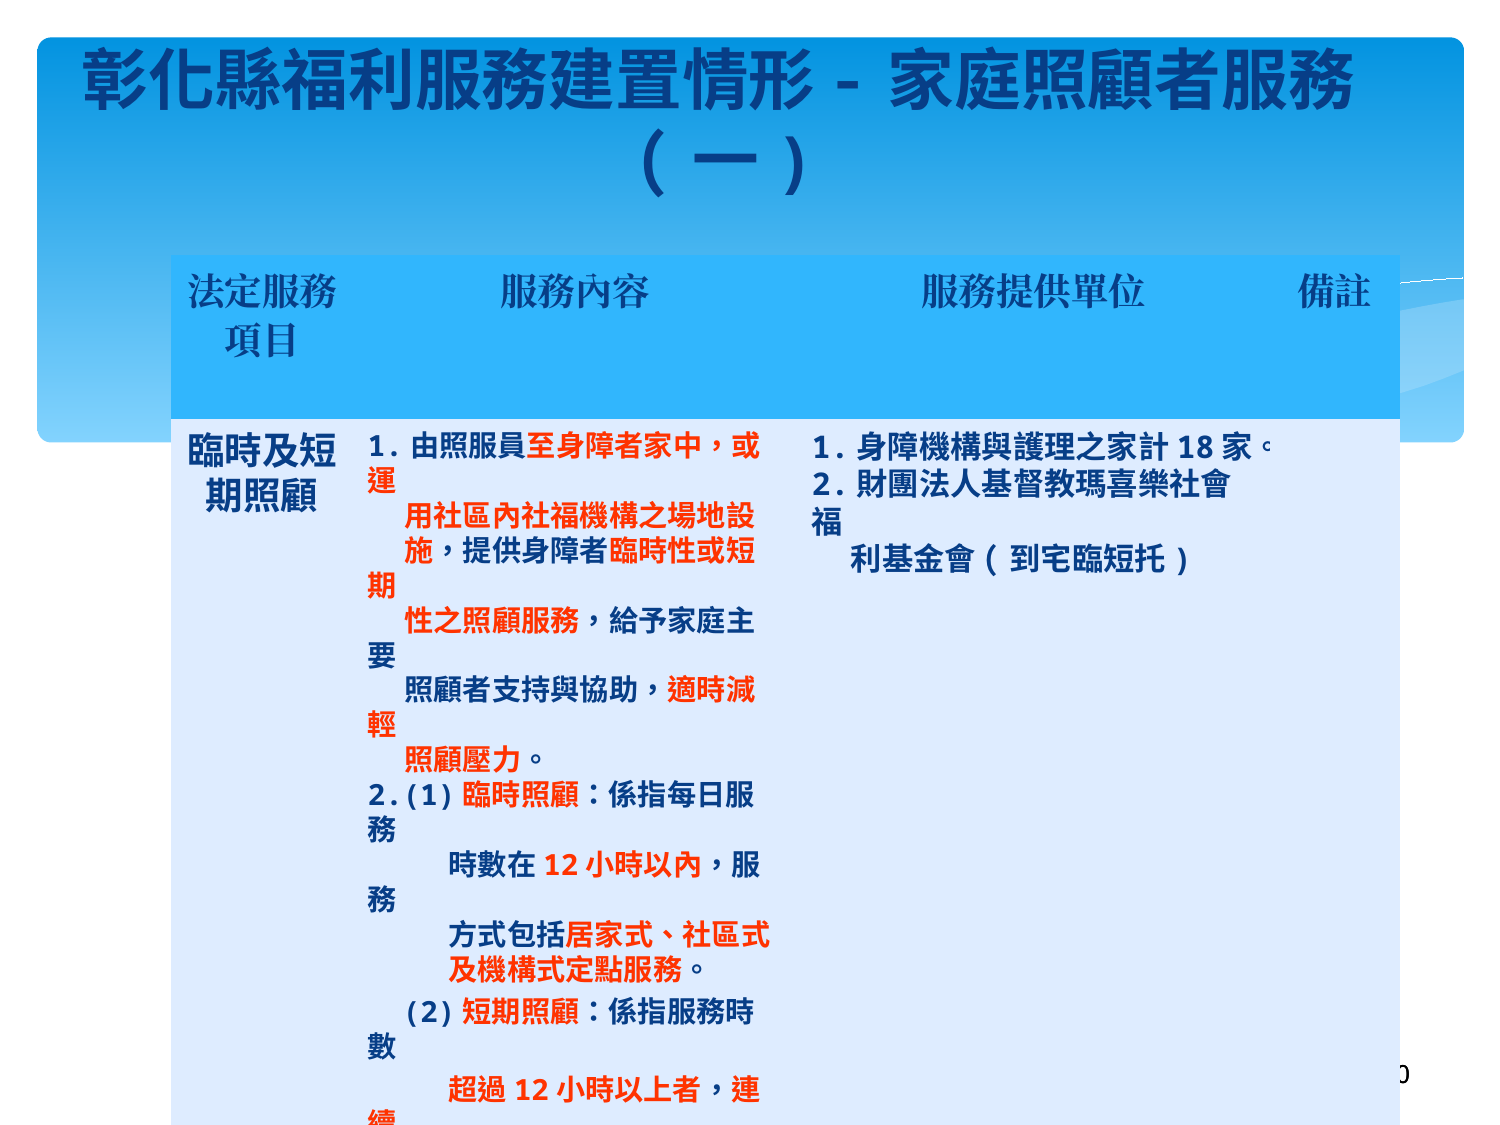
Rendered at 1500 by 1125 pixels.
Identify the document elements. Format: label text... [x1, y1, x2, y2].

table_header 法定服務項目 [171, 255, 353, 419]
title 彰化縣福利服務建置情形-家庭照顧者服務(一) [29, 42, 1424, 193]
table_cell 臨時及短期照顧 [171, 419, 353, 1125]
text_box <編號> [1400, 1067, 1406, 1081]
table_header 服務內容 [353, 255, 797, 419]
table_cell 1.身障機構與護理之家計18家。 2.財團法人基督教瑪喜樂社會福 利基金會(到宅臨短托) [797, 419, 1270, 1125]
table_header 備註 [1270, 255, 1400, 419]
text_box <編號> [1400, 1025, 1426, 1101]
table_header 服務提供單位 [797, 255, 1270, 419]
table_cell [1270, 419, 1400, 1125]
table_cell 1.由照服員至身障者家中，或運 用社區內社福機構之場地設 施，提供身障者臨時性或短期 性之照顧服務，給予家庭主要 照顧者支持與協助，適時減輕 照顧壓力。 2.(1)臨時照顧：係指每日服務 時數在12小時以內，服務 方式包括居家式、社區式 及機構式定點服務。 (2)短期照顧：係指服務時數 超過12小時以上者，連續 受托日數不得超過14日， 服務方式為居家式及機構 定點服務，依服務對象需 要混合搭配 使用 。 [353, 419, 797, 1125]
